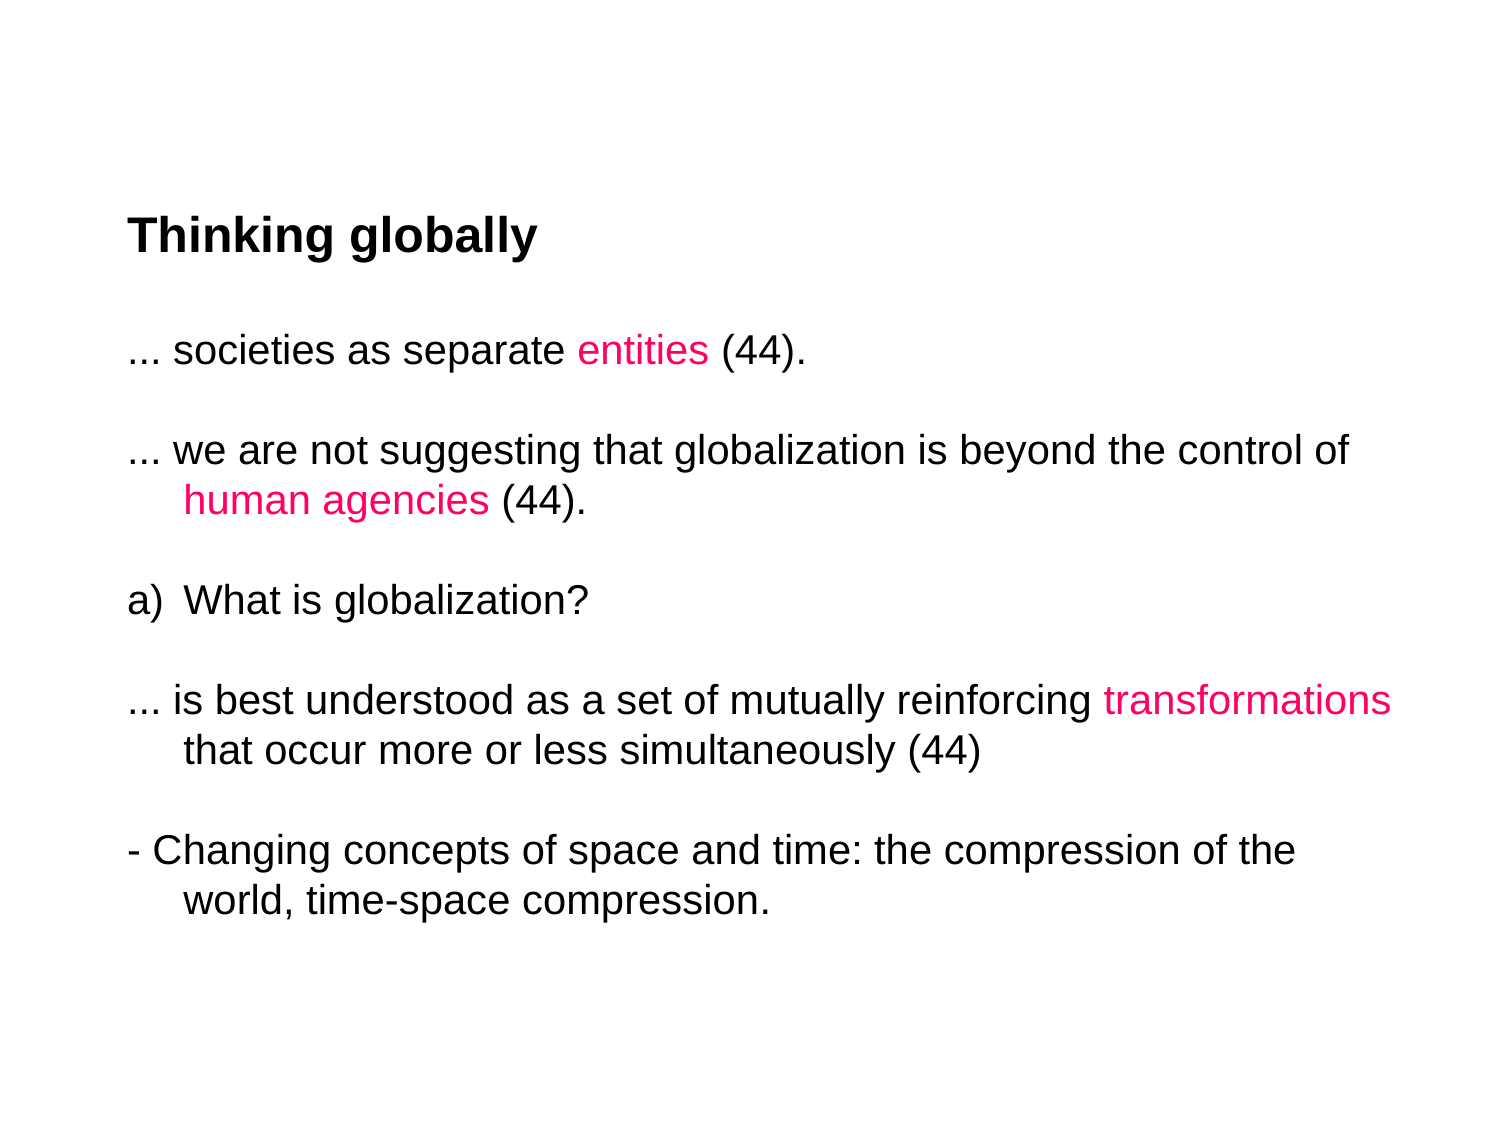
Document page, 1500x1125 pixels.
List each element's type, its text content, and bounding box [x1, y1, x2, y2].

text_box Thinking globally ... societies as separate entities (44). ... we are not suggesting that globalization is beyond the control of human agencies (44). What is globalization? ... is best understood as a set of mutually reinforcing transformations that occur more or less simultaneously (44) - Changing concepts of space and time: the compression of the world, time-space compression. [112, 194, 1424, 931]
